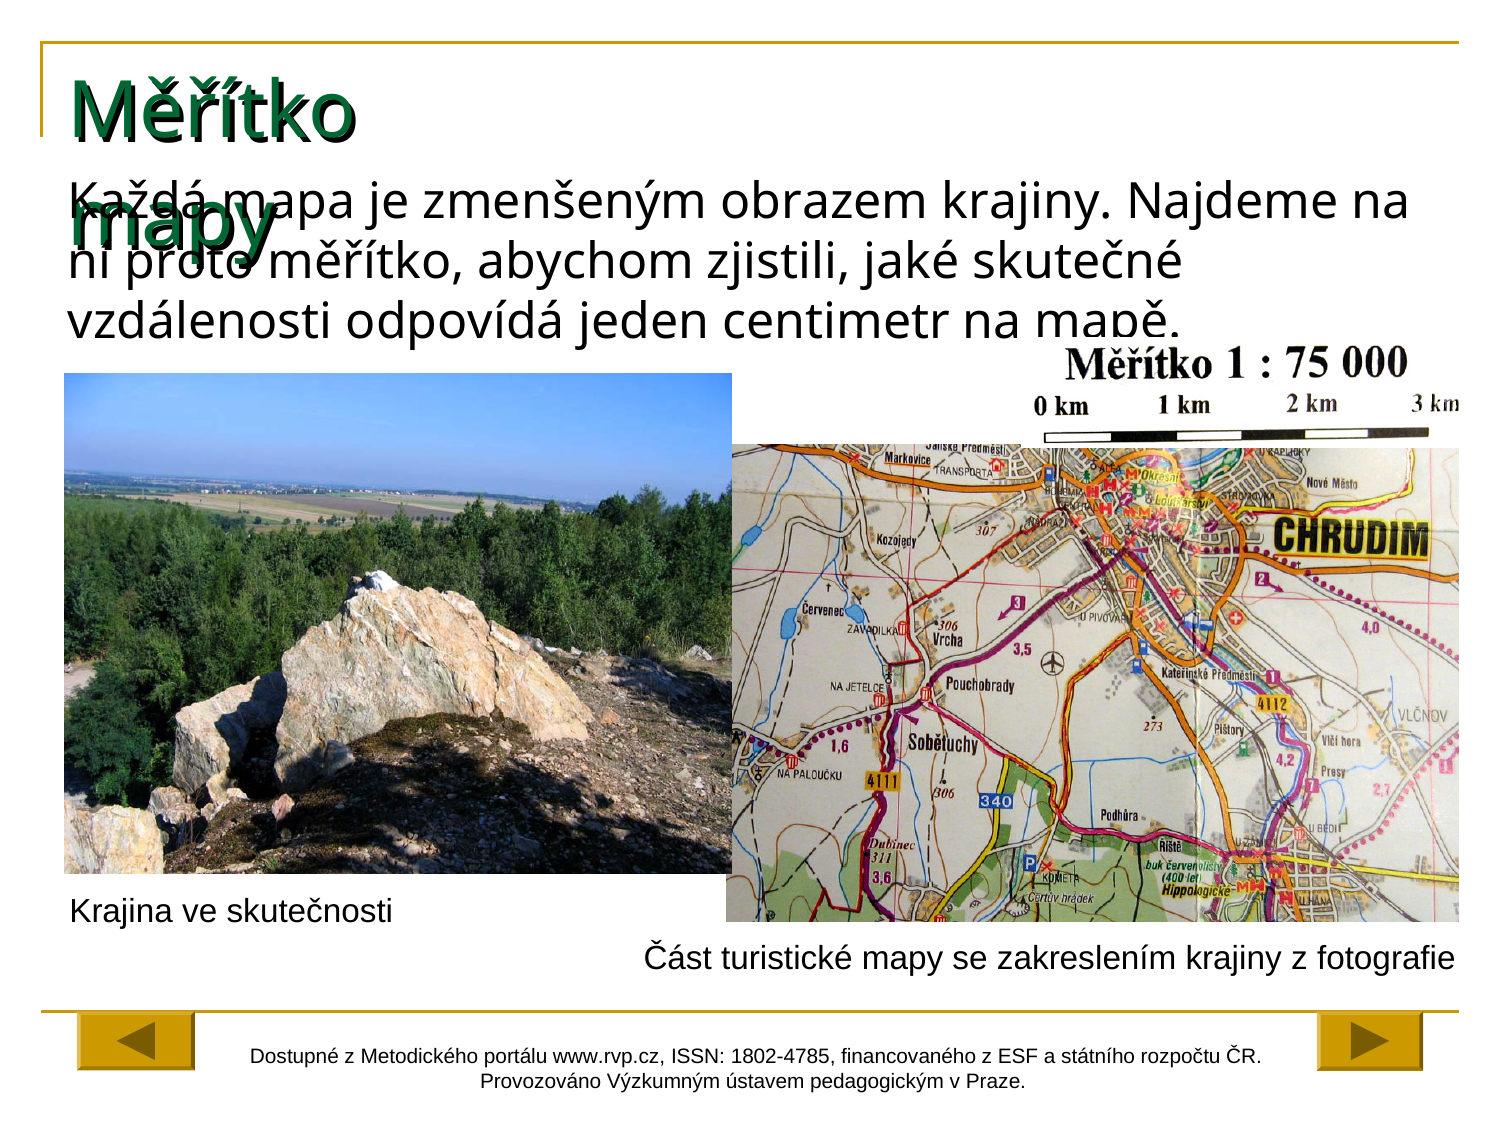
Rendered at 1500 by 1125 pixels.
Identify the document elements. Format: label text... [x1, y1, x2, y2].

text_box Každá mapa je zmenšeným obrazem krajiny. Najdeme na ní proto měřítko, abychom zjistili, jaké skutečné vzdálenosti odpovídá jeden centimetr na mapě. [53, 160, 1471, 357]
text_box Krajina ve skutečnosti [54, 881, 409, 937]
picture [64, 373, 1459, 922]
text_box [1318, 1011, 1424, 1071]
text_box [1021, 338, 1463, 448]
text_box Část turistické mapy se zakreslením krajiny z fotografie [628, 928, 1473, 985]
title Měřítko mapy [52, 45, 598, 197]
text_box [78, 1011, 195, 1071]
